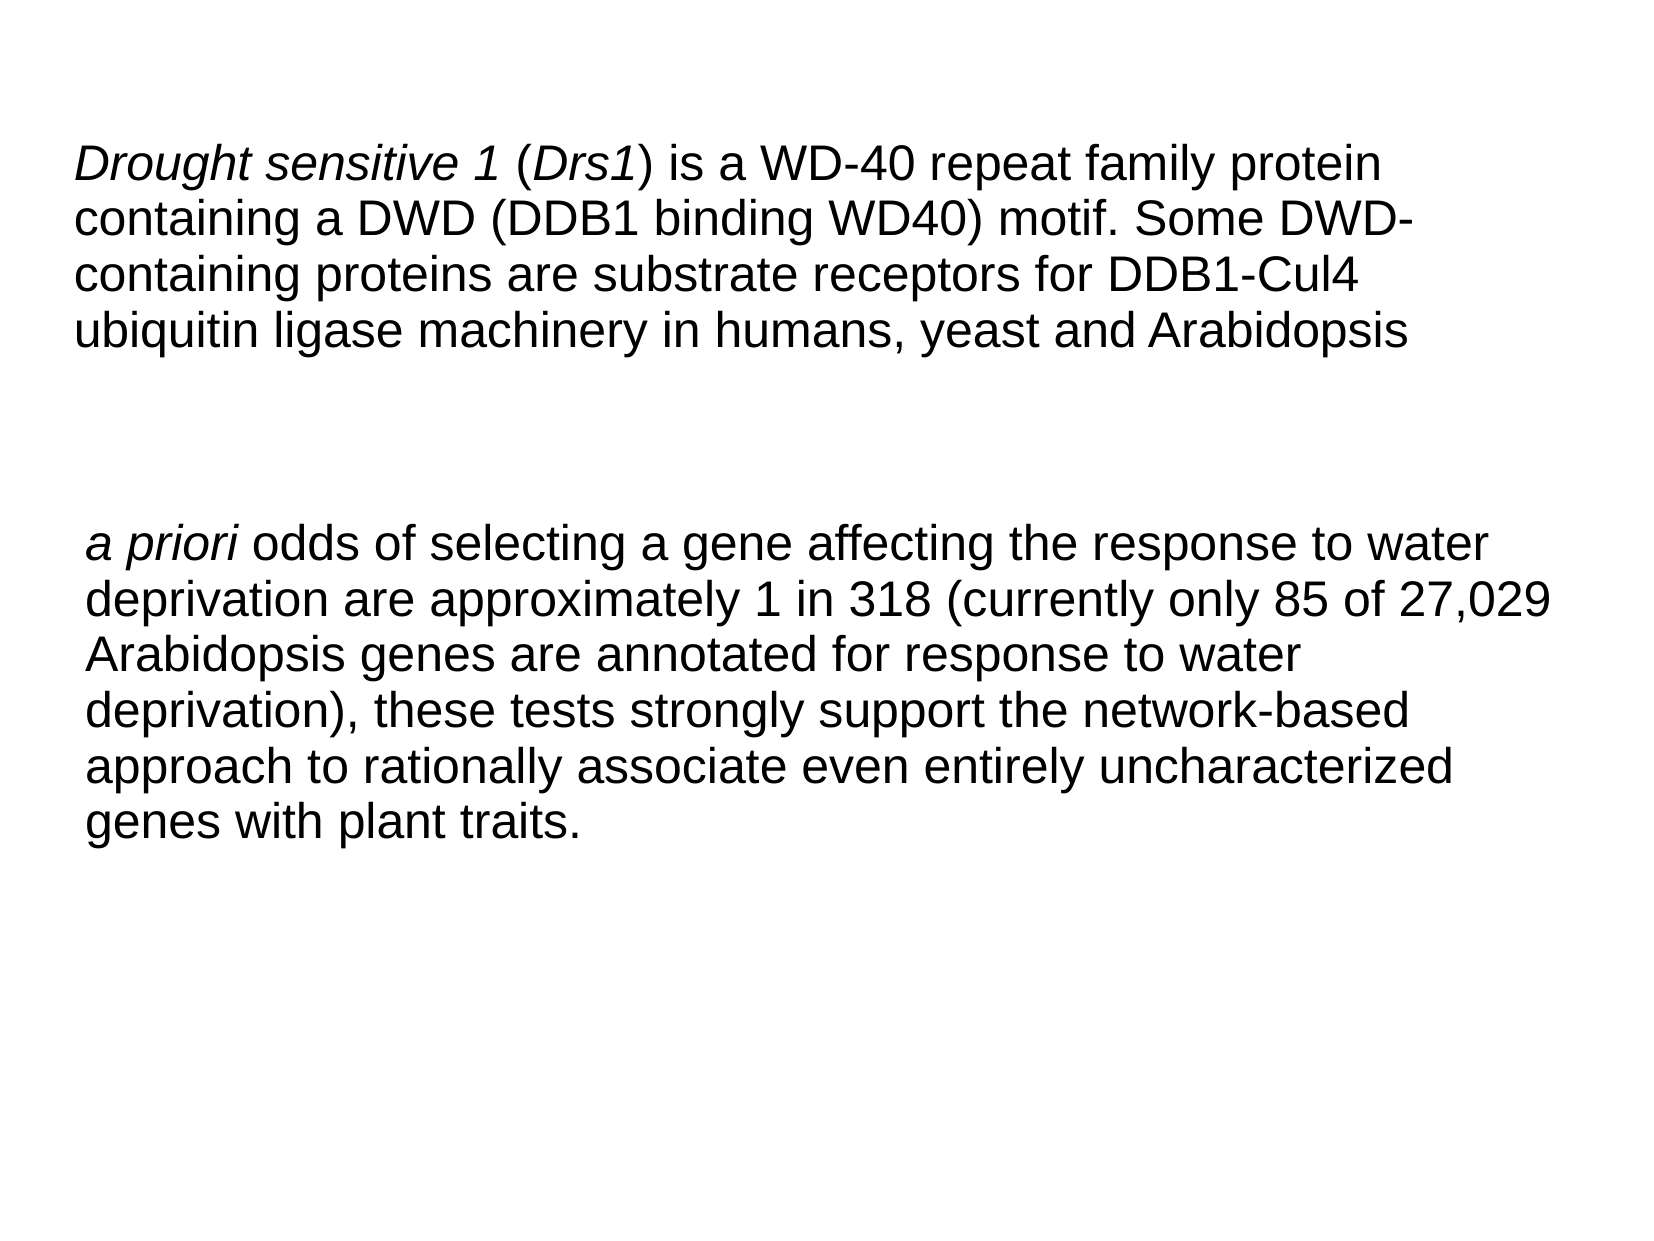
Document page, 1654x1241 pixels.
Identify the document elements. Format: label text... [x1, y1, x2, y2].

text_box a priori odds of selecting a gene affecting the response to water deprivation are approximately 1 in 318 (currently only 85 of 27,029 Arabidopsis genes are annotated for response to water deprivation), these tests strongly support the network-based approach to rationally associate even entirely uncharacterized genes with plant traits. [70, 507, 1583, 868]
text_box Drought sensitive 1 (Drs1) is a WD-40 repeat family protein containing a DWD (DDB1 binding WD40) motif. Some DWD-containing proteins are substrate receptors for DDB1-Cul4 ubiquitin ligase machinery in humans, yeast and Arabidopsis [59, 127, 1539, 373]
